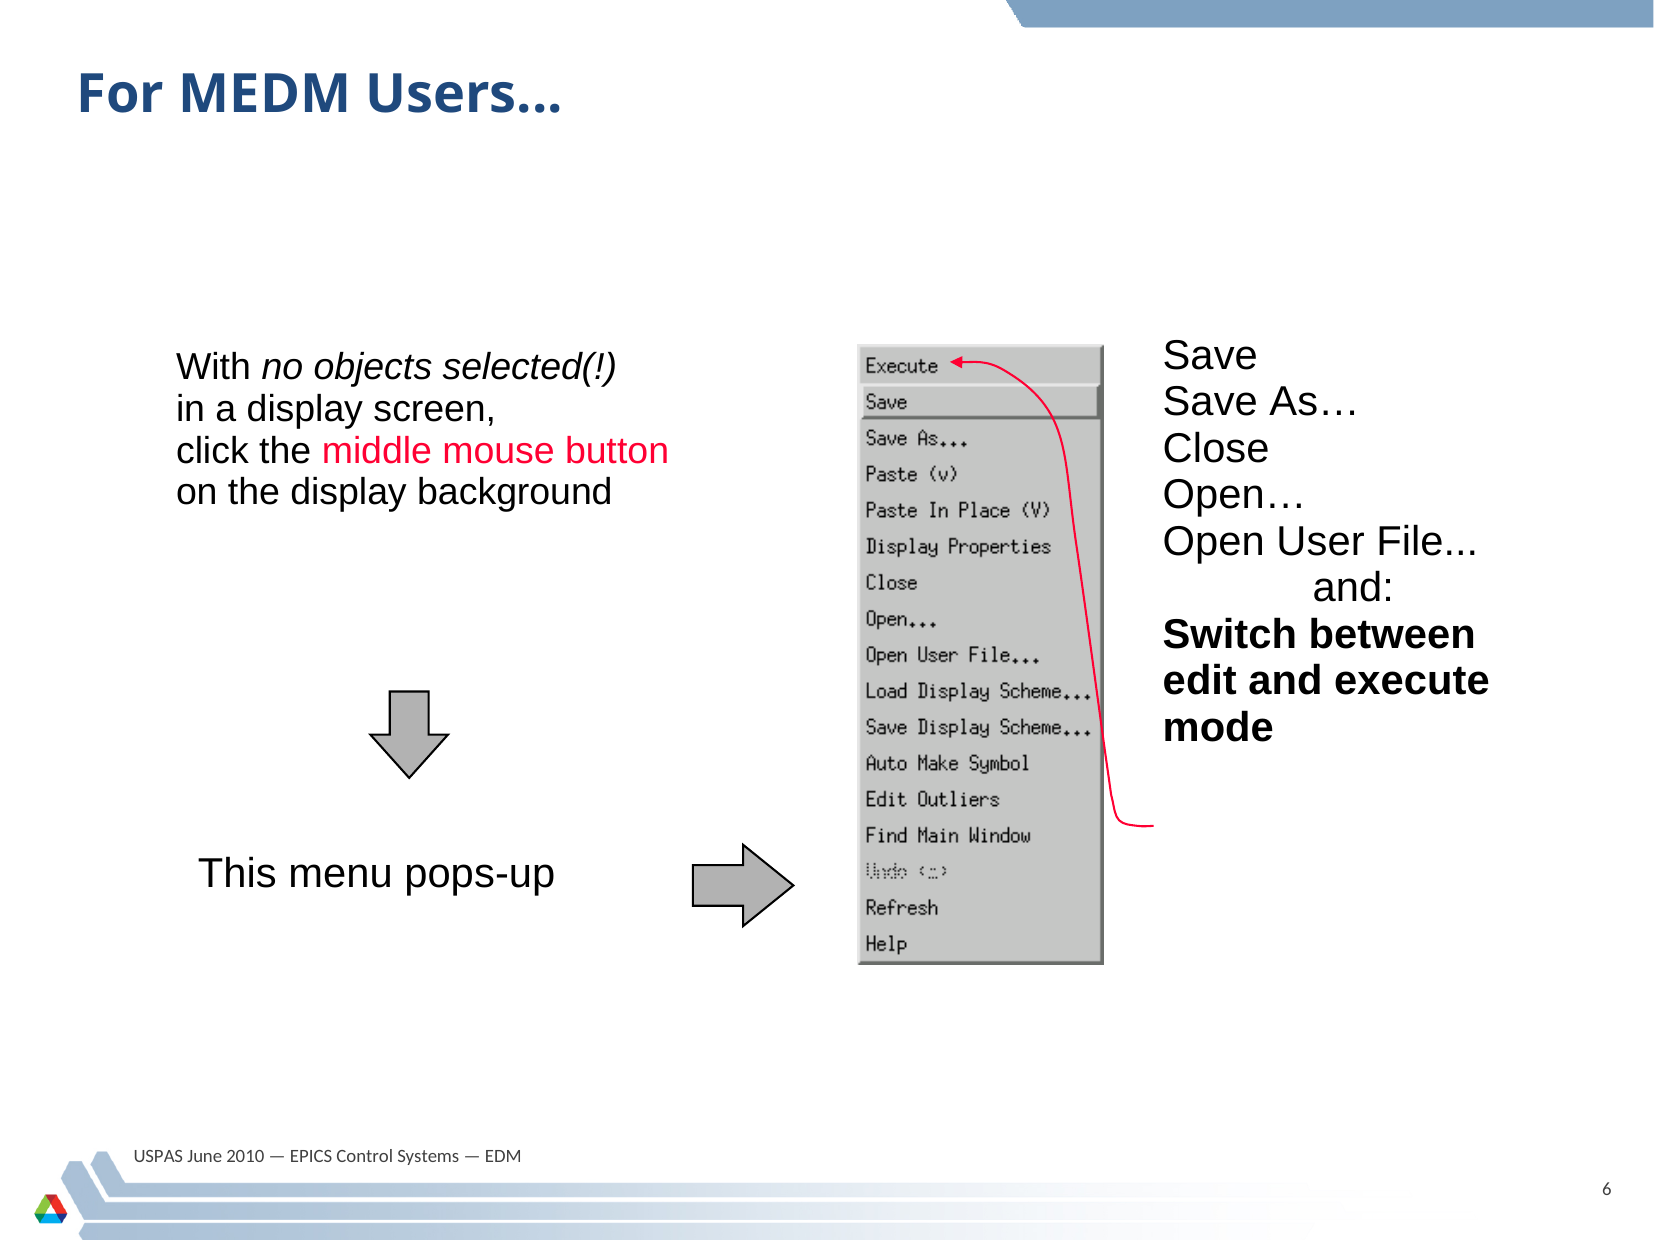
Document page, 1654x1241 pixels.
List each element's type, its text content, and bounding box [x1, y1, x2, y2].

text_box [692, 844, 794, 927]
title For MEDM Users... [61, 39, 1500, 143]
text_box Save Save As… Close Open… Open User File... and: Switch between edit and execute mode [1147, 324, 1559, 758]
text_box This menu pops-up [182, 842, 660, 905]
picture [0, 1143, 1654, 1240]
picture [0, 0, 1654, 29]
text_box With no objects selected(!) in a display screen, click the middle mouse button on the display background [160, 337, 778, 521]
picture [857, 344, 1104, 965]
text_box [370, 691, 448, 778]
